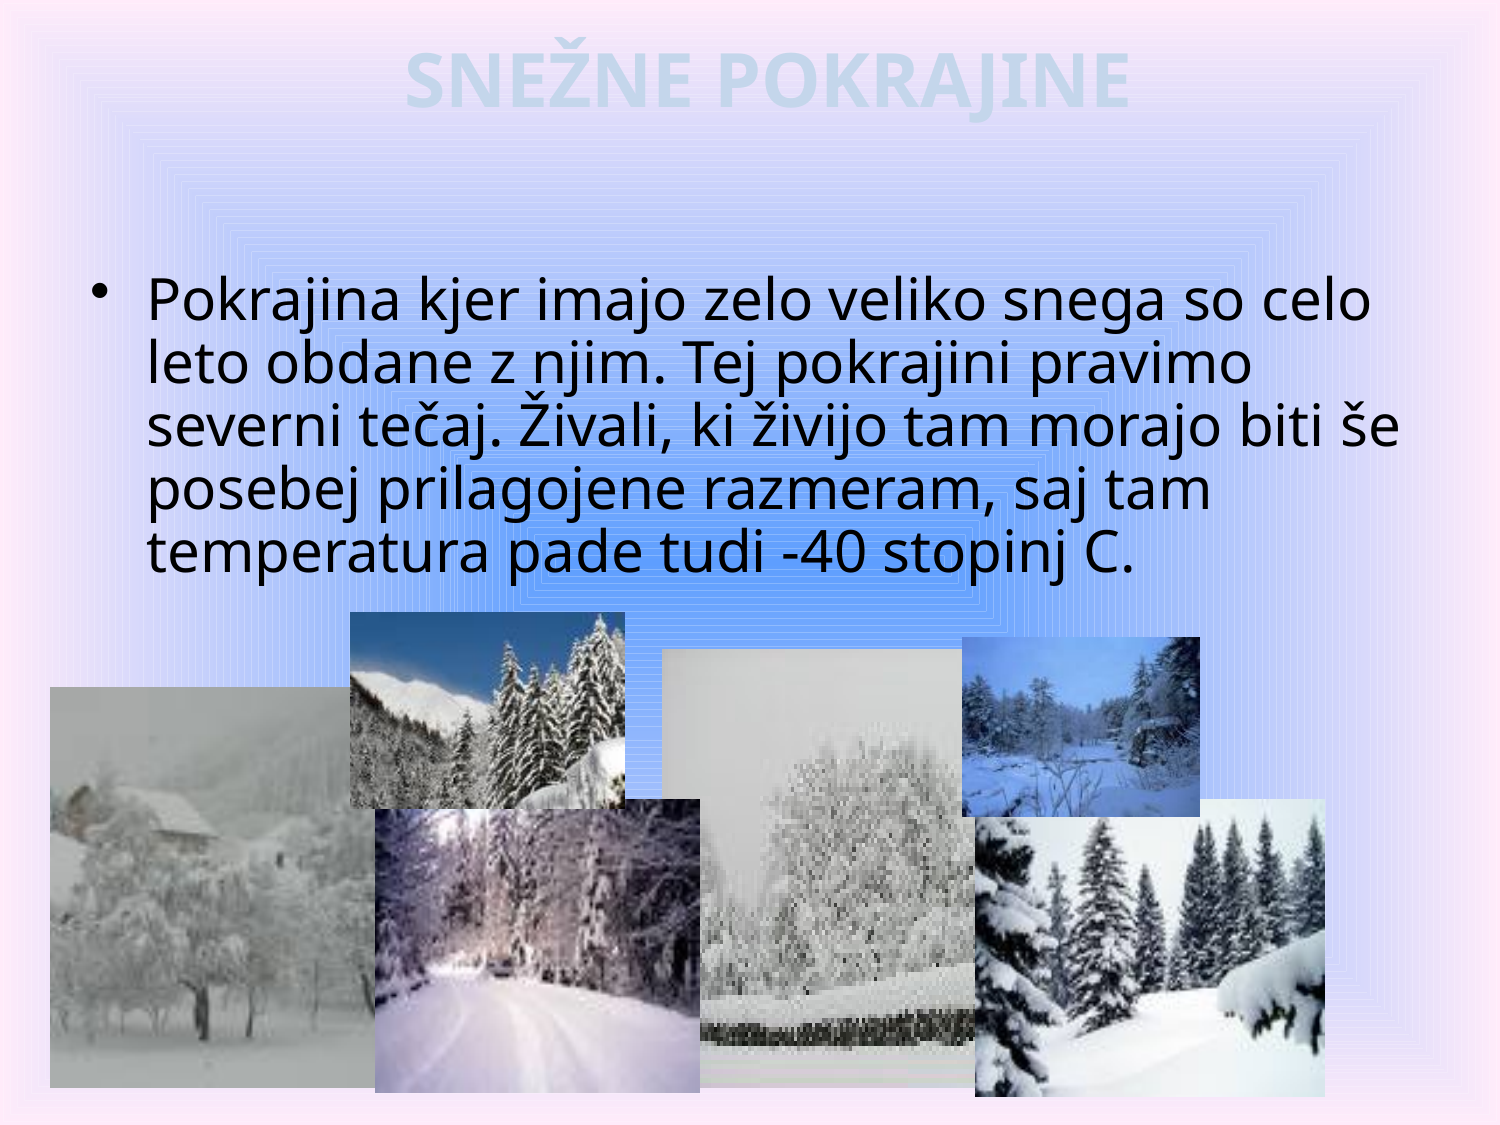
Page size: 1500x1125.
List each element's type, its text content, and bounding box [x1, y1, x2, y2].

list Pokrajina kjer imajo zelo veliko snega so celo leto obdane z njim. Tej pokrajini pravimo severni tečaj. Živali, ki živijo tam morajo biti še posebej prilagojene razmeram, saj tam temperatura pade tudi -40 stopinj C. [75, 262, 1425, 622]
text_box SNEŽNE POKRAJINE [274, 24, 1263, 200]
picture [50, 622, 1325, 1097]
